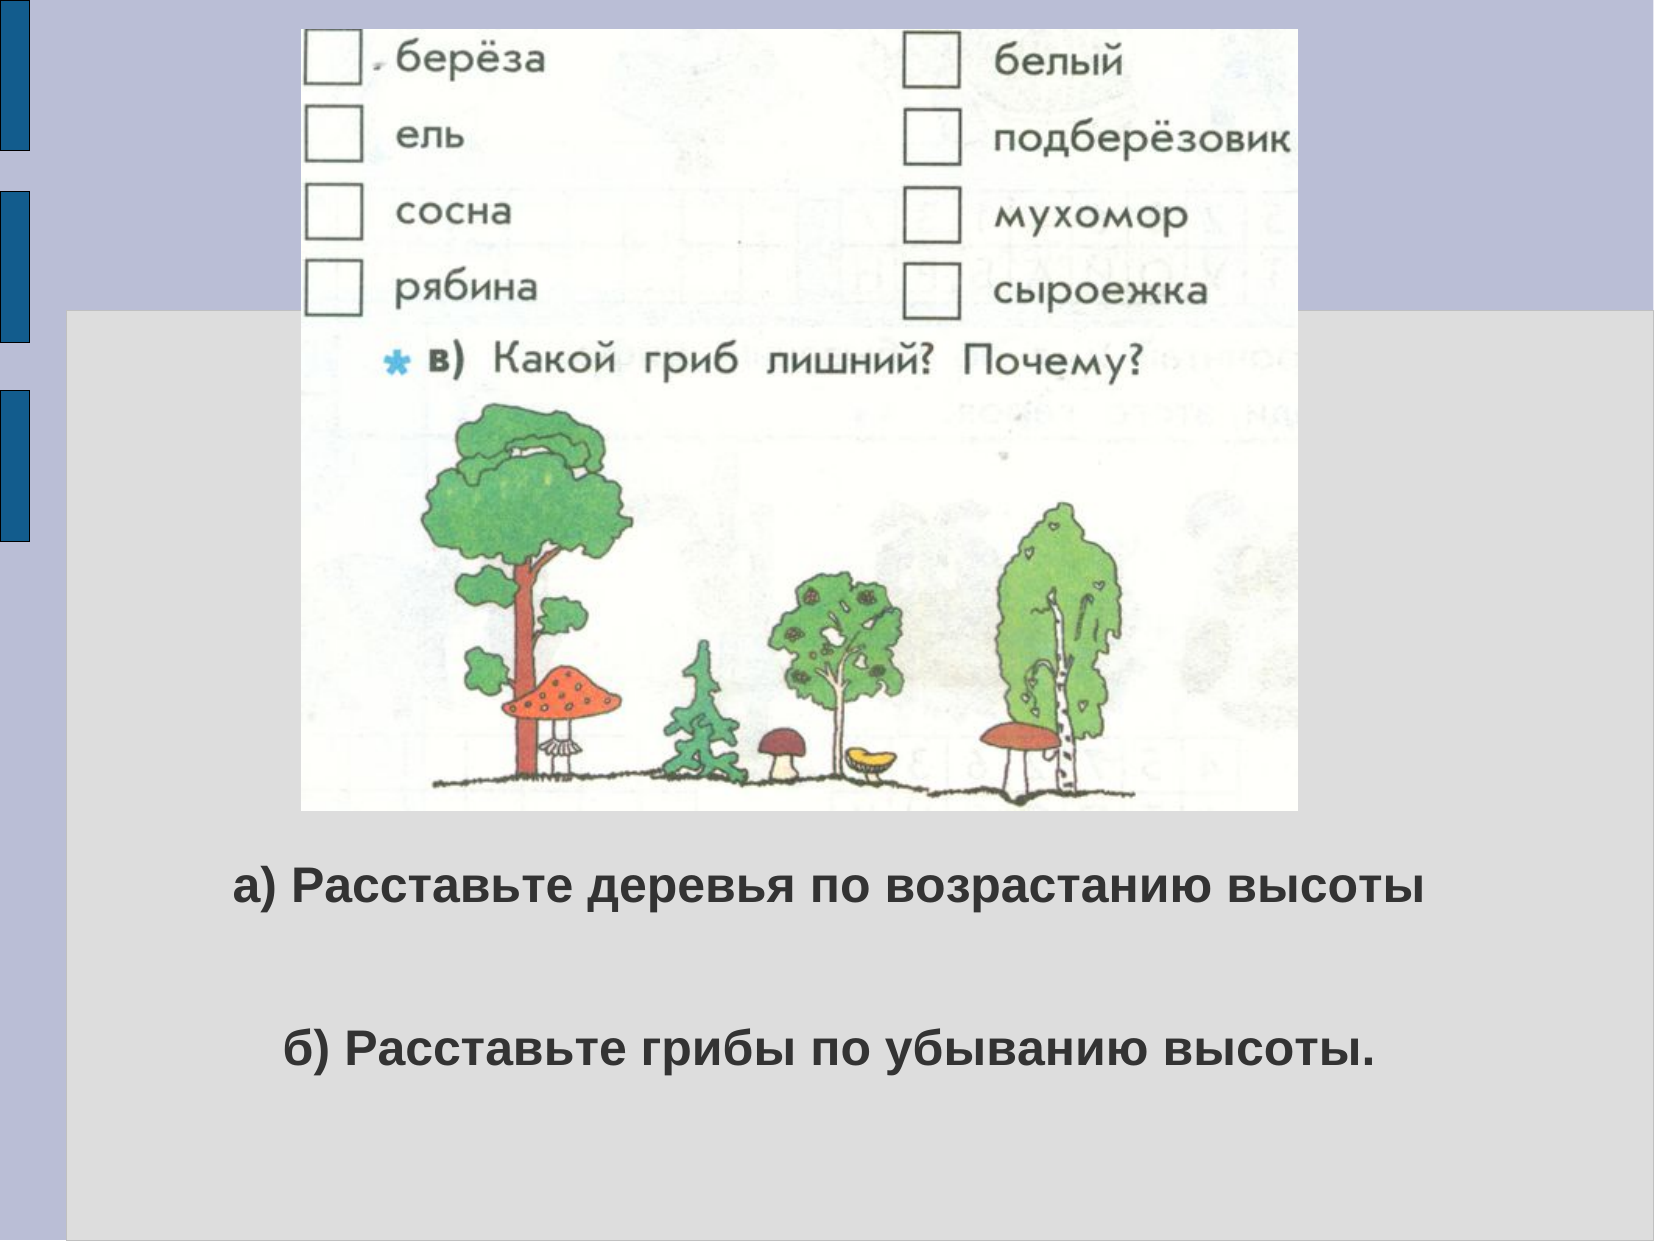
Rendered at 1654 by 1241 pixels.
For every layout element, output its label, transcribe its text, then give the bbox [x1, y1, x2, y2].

picture [301, 29, 1298, 811]
title а) Расставьте деревья по возрастанию высоты [123, 826, 1536, 945]
title б) Расставьте грибы по убыванию высоты. [123, 1003, 1536, 1093]
